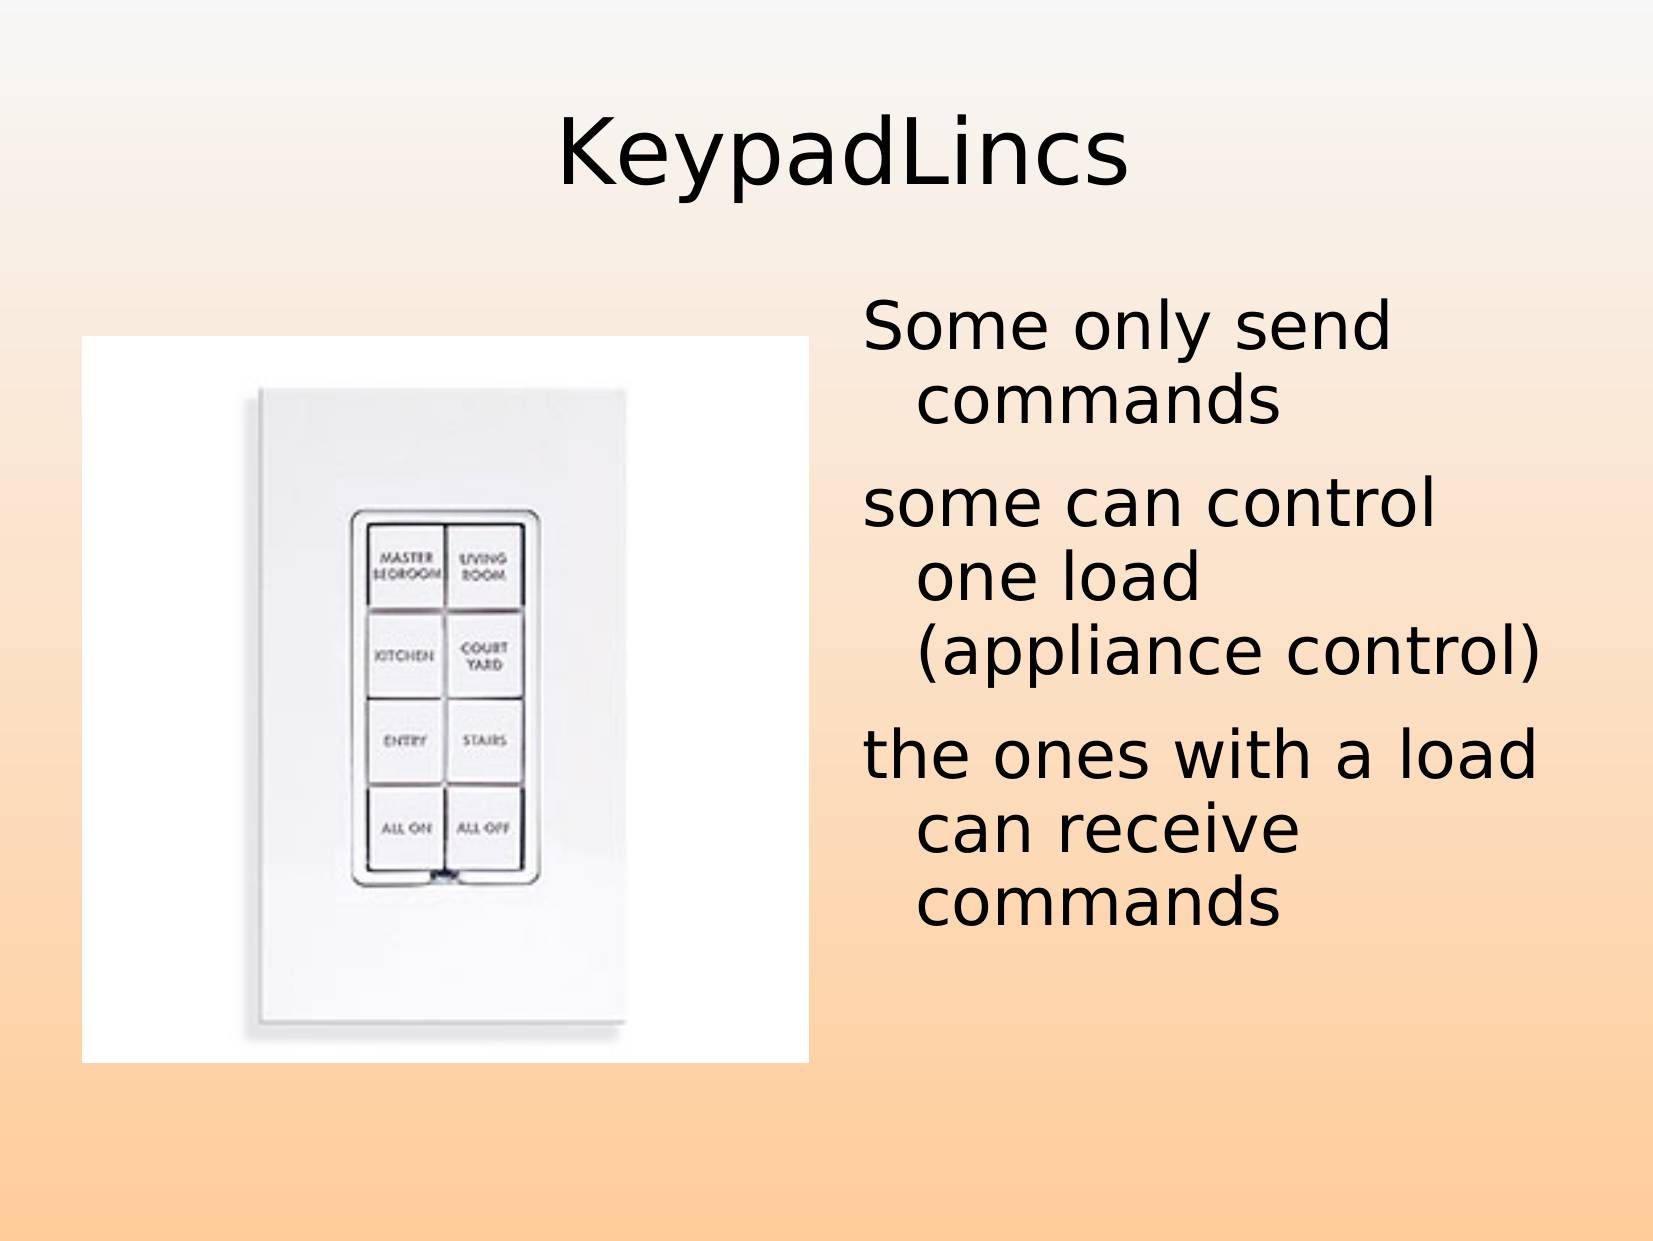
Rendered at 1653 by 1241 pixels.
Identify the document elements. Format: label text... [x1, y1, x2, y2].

picture [82, 336, 809, 1063]
list Some only send commands some can control one load (appliance control) the ones with a load can receive commands [844, 290, 1571, 1109]
title KeypadLincs [82, 49, 1570, 257]
